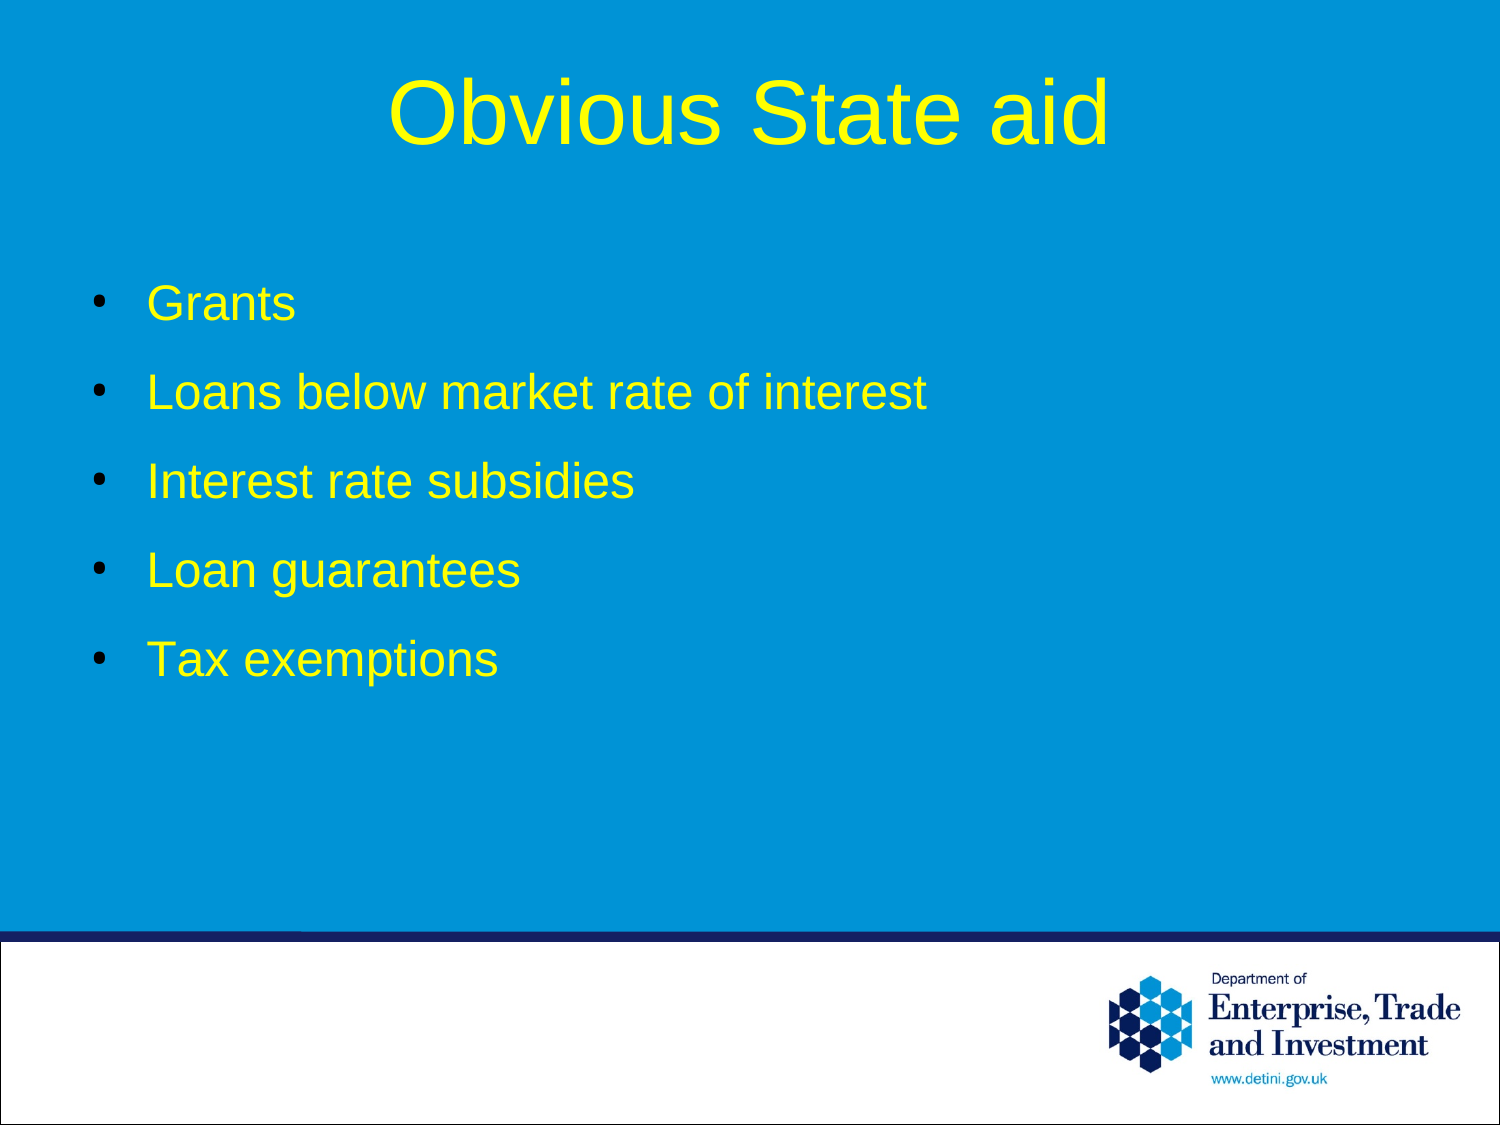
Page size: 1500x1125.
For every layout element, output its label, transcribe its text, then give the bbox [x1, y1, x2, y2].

list Grants Loans below market rate of interest Interest rate subsidies Loan guarantees Tax exemptions [75, 262, 1426, 775]
title Obvious State aid [75, 45, 1426, 233]
